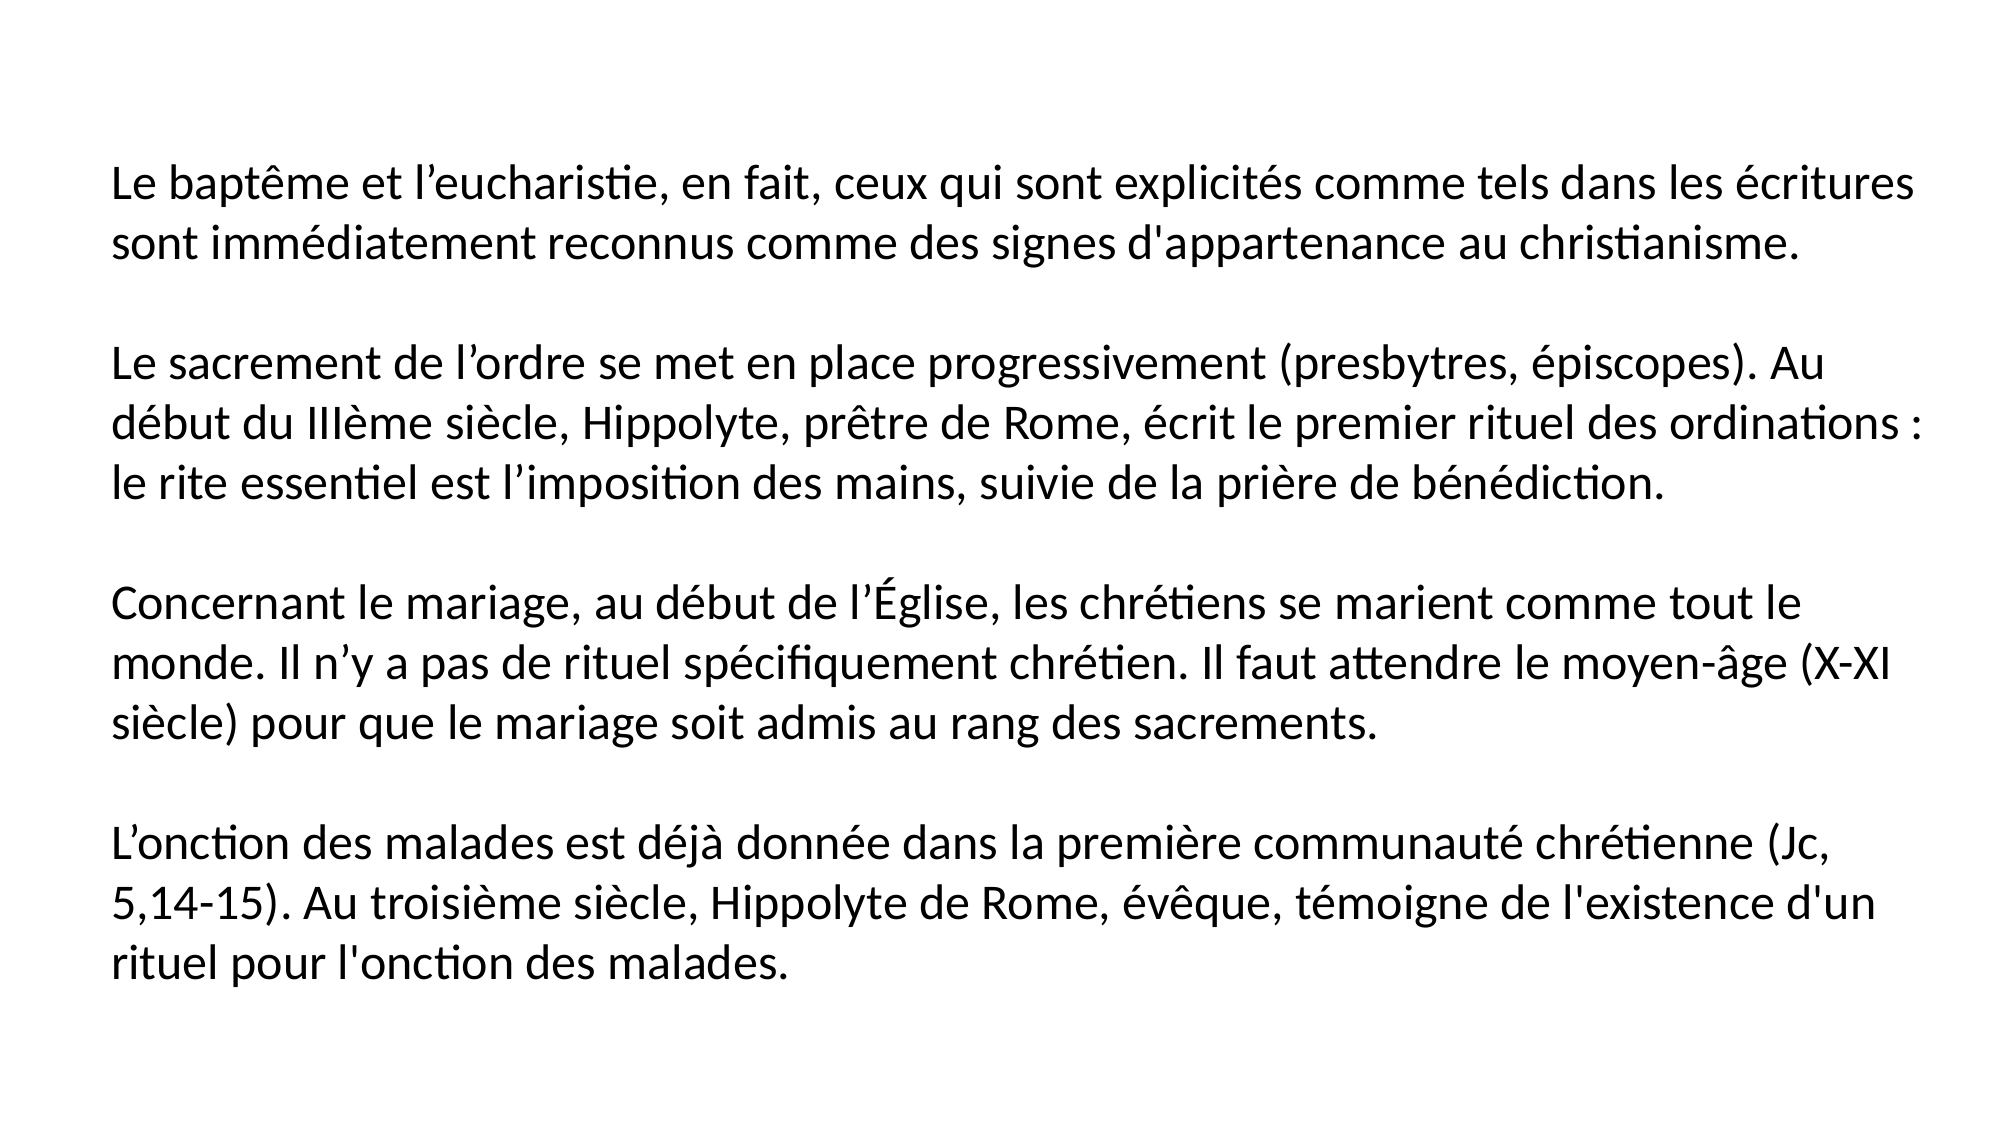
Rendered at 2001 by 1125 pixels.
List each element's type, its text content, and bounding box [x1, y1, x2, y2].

text_box Le baptême et l’eucharistie, en fait, ceux qui sont explicités comme tels dans les écritures sont immédiatement reconnus comme des signes d'appartenance au christianisme. Le sacrement de l’ordre se met en place progressivement (presbytres, épiscopes). Au début du IIIème siècle, Hippolyte, prêtre de Rome, écrit le premier rituel des ordinations : le rite essentiel est l’imposition des mains, suivie de la prière de bénédiction. Concernant le mariage, au début de l’Église, les chrétiens se marient comme tout le monde. Il n’y a pas de rituel spécifiquement chrétien. Il faut attendre le moyen-âge (X-XI siècle) pour que le mariage soit admis au rang des sacrements. L’onction des malades est déjà donnée dans la première communauté chrétienne (Jc, 5,14-15). Au troisième siècle, Hippolyte de Rome, évêque, témoigne de l'existence d'un rituel pour l'onction des malades. [96, 142, 1949, 1006]
